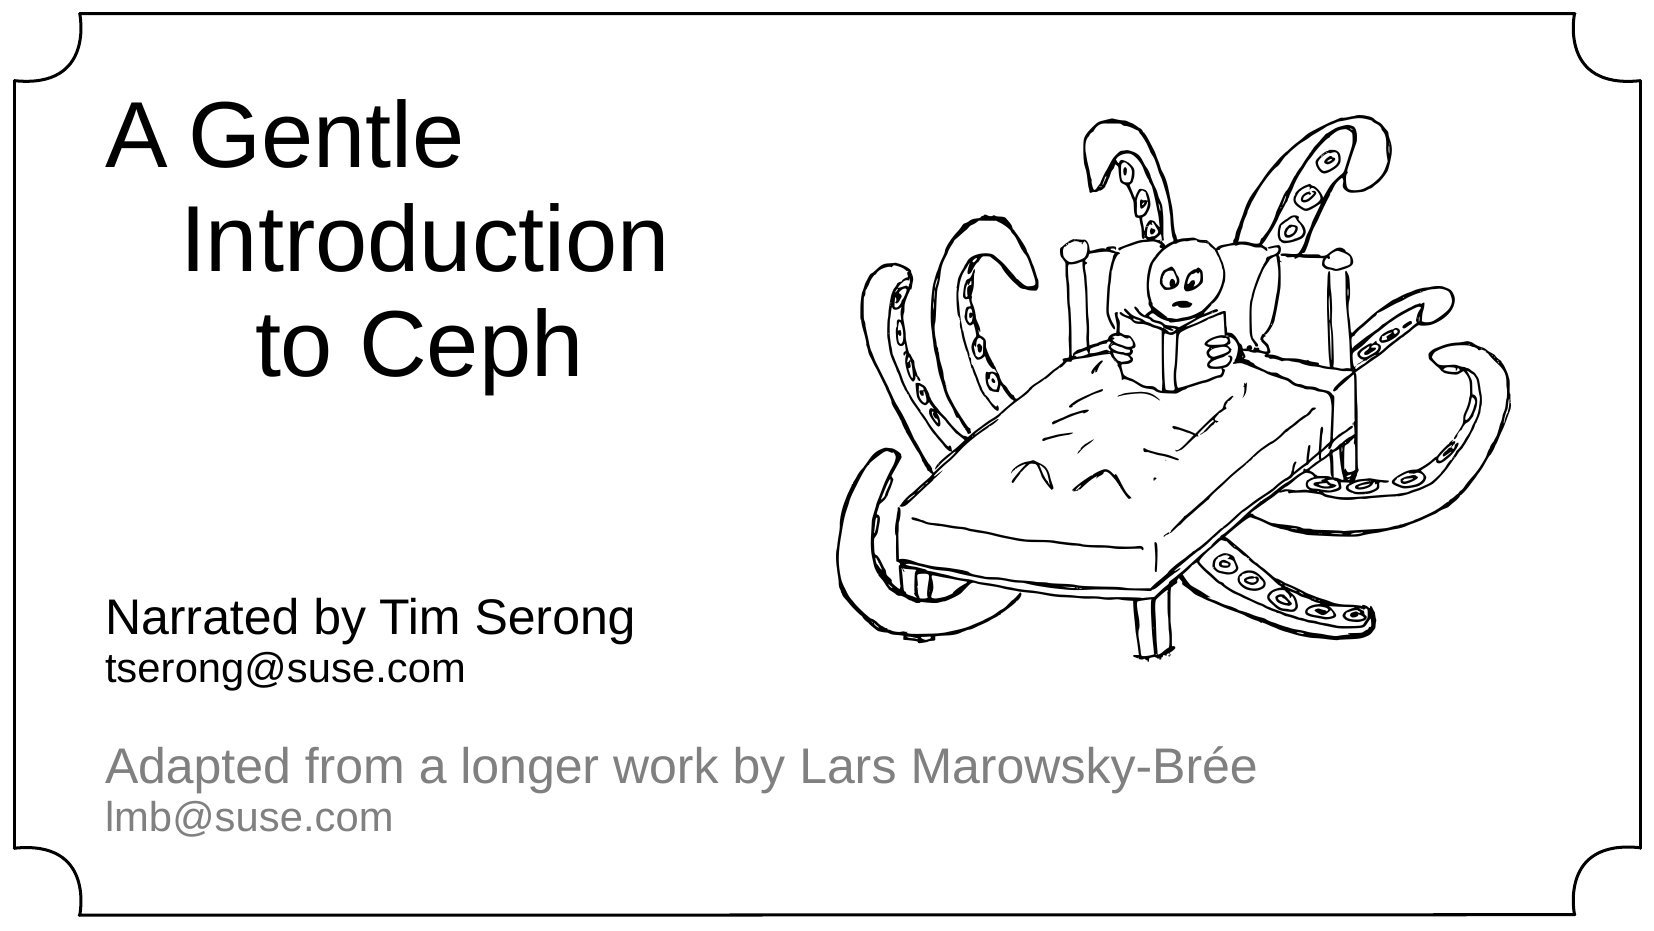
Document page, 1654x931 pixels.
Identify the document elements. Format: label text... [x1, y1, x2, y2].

title A Gentle Introduction to Ceph [105, 82, 773, 397]
picture [836, 115, 1511, 662]
subtitle Narrated by Tim Serong tserong@suse.com Adapted from a longer work by Lars Marowsky-Brée lmb@suse.com [105, 557, 1546, 873]
